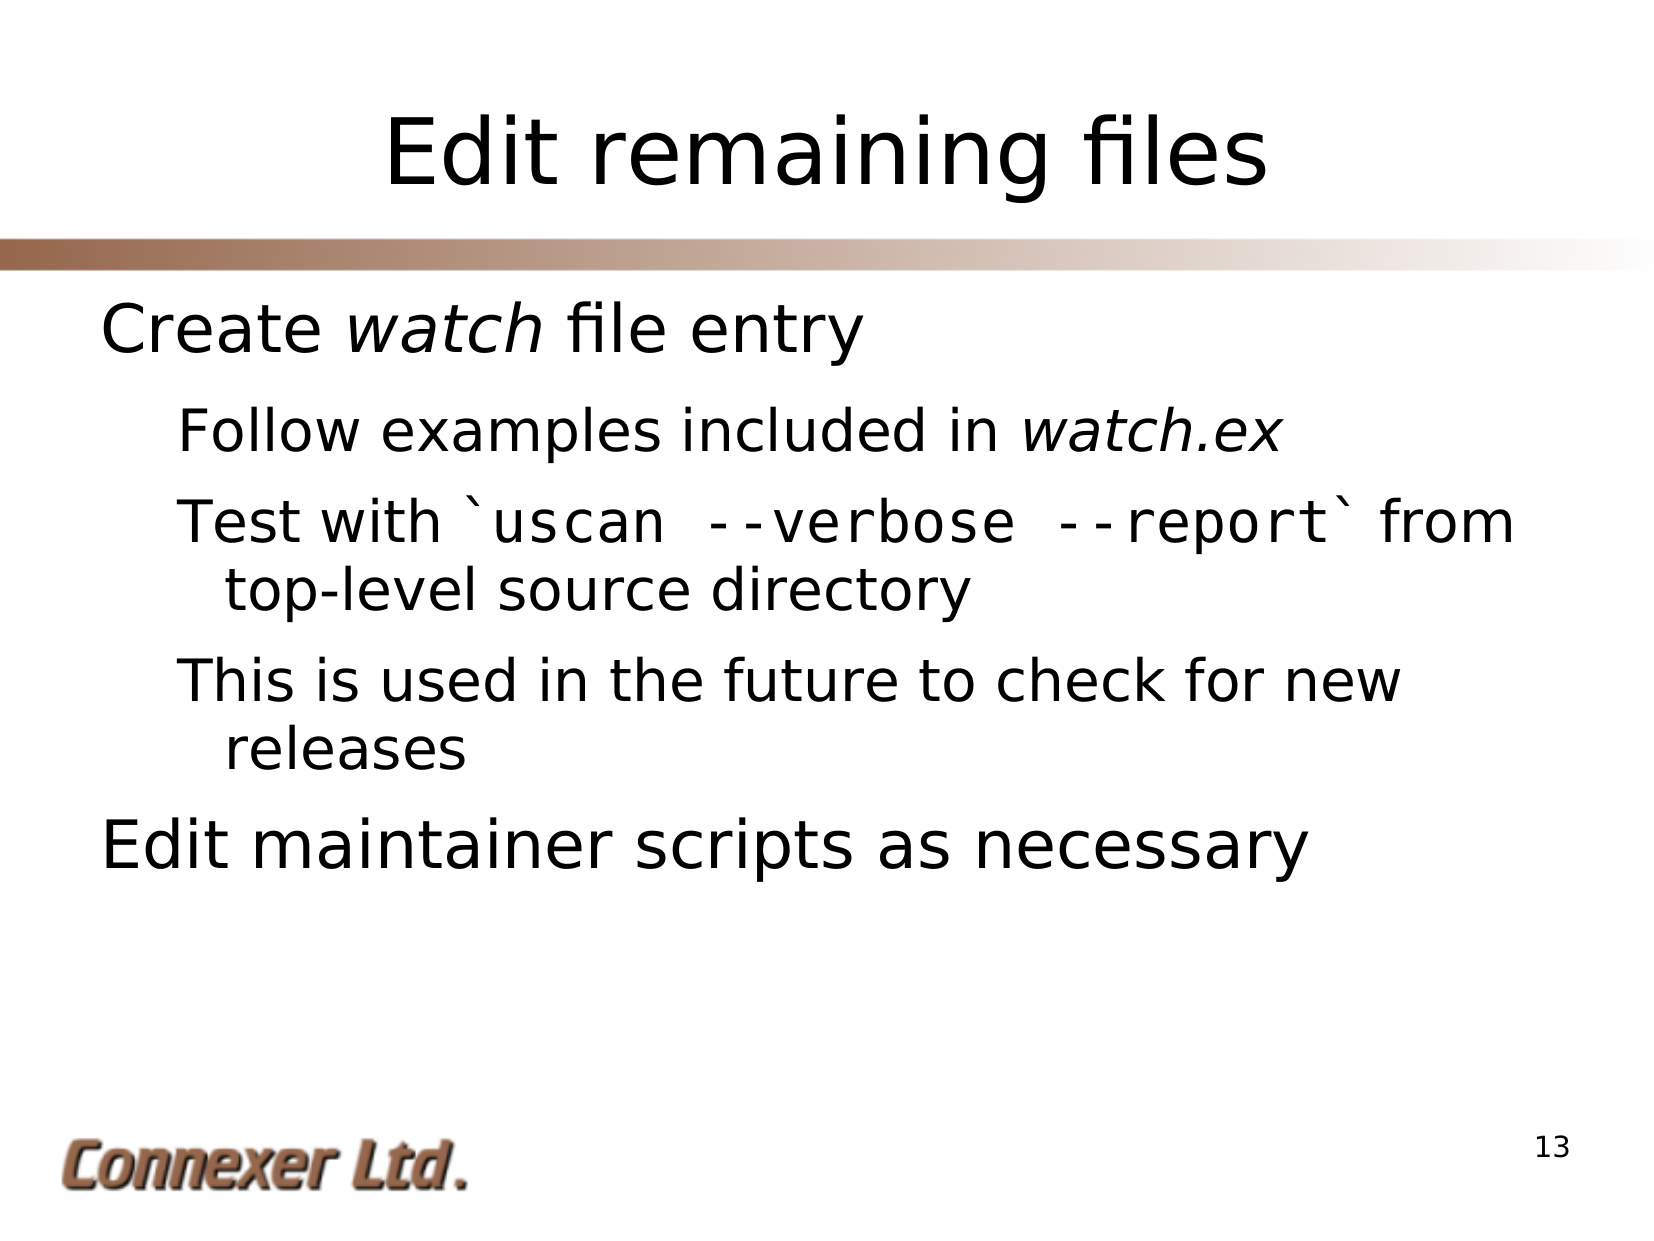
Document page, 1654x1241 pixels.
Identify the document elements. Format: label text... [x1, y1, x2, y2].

list Create watch file entry Follow examples included in watch.ex Test with `uscan --verbose --report` from top-level source directory This is used in the future to check for new releases Edit maintainer scripts as necessary [82, 290, 1571, 1094]
picture [0, 0, 1654, 1241]
title Edit remaining files [82, 56, 1571, 250]
